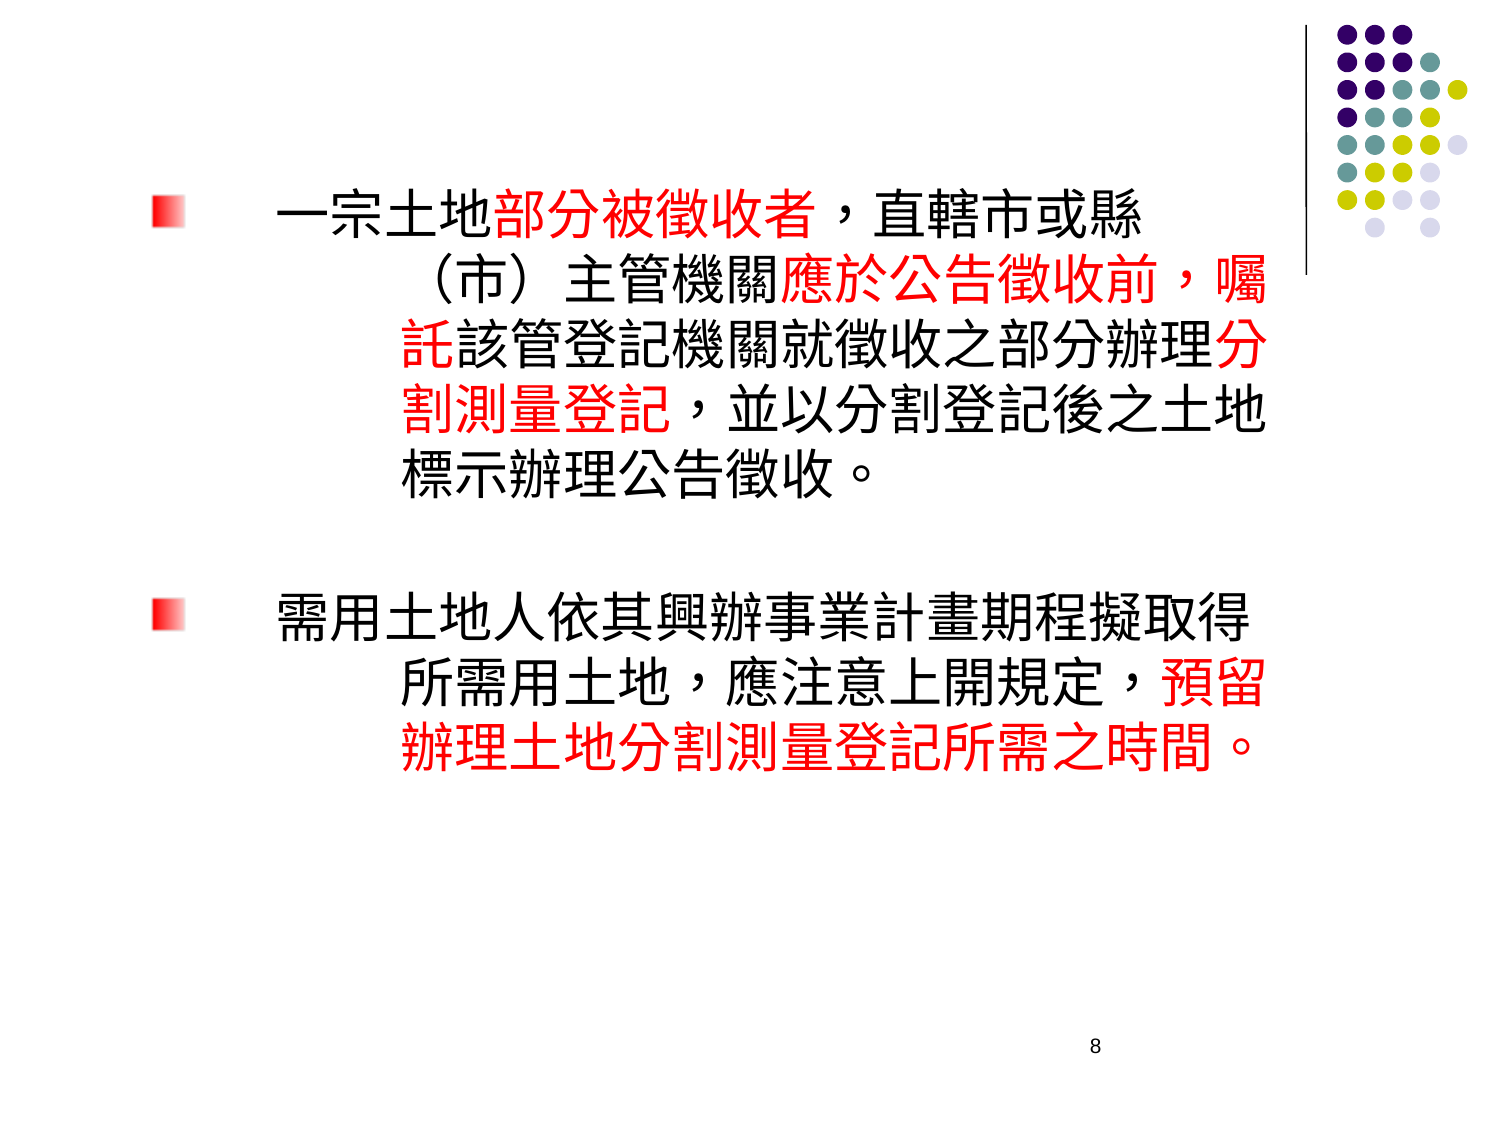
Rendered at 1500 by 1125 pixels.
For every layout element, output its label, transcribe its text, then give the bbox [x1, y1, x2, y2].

list 一宗土地部分被徵收者，直轄市或縣（市）主管機關應於公告徵收前，囑託該管登記機關就徵收之部分辦理分割測量登記，並以分割登記後之土地標示辦理公告徵收。 需用土地人依其興辦事業計畫期程擬取得所需用土地，應注意上開規定，預留辦理土地分割測量登記所需之時間。 [135, 172, 1306, 1006]
text_box [1074, 1025, 1426, 1101]
